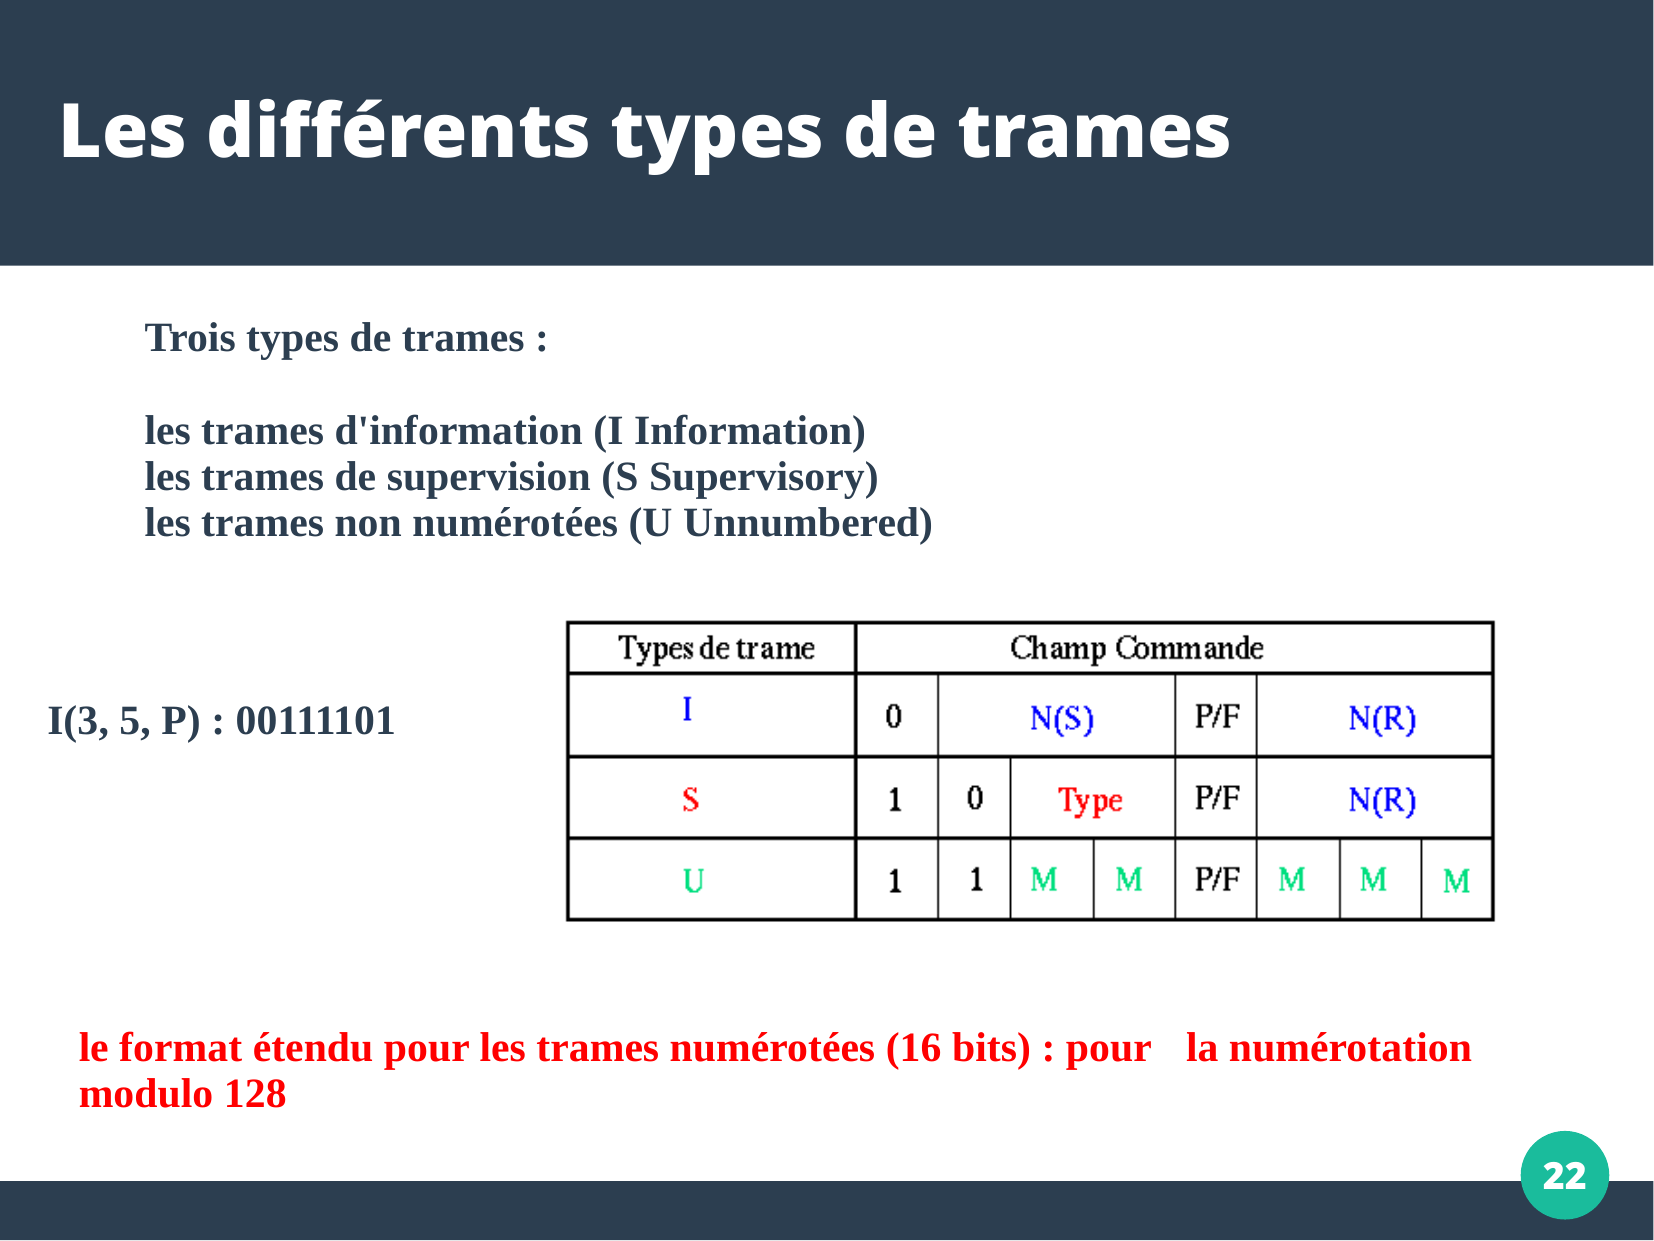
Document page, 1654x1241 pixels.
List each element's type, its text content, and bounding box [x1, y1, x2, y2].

picture [543, 614, 1506, 940]
title Les différents types de trames [59, 49, 1595, 207]
text_box le format étendu pour les trames numérotées (16 bits) : pour la numérotation modulo 128 [78, 1023, 1489, 1117]
text_box I(3, 5, P) : 00111101 [47, 696, 520, 836]
text_box Trois types de trames : les trames d'information (I Information) les trames de supervision (S Supervisory) les trames non numérotées (U Unnumbered) [129, 307, 1193, 622]
